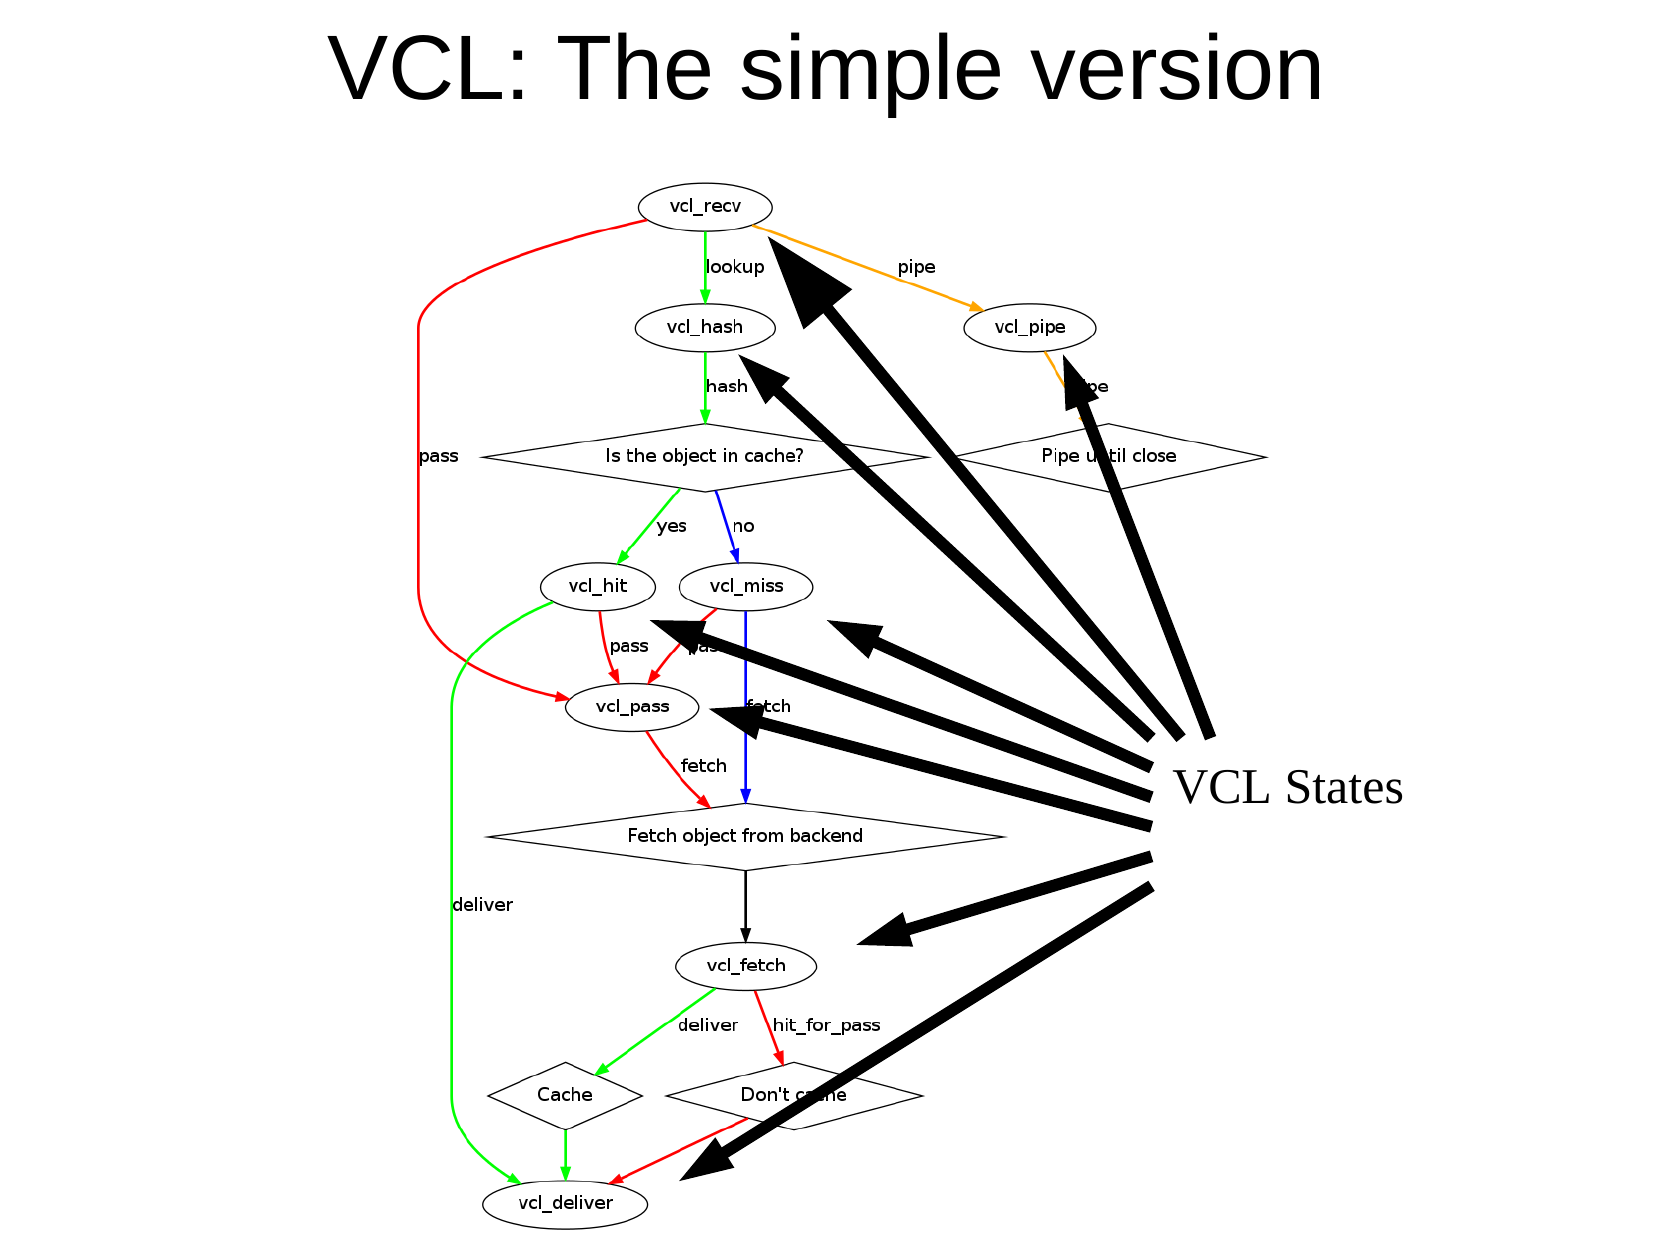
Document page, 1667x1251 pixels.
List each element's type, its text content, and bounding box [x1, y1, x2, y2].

text_box VCL States [1151, 740, 1536, 827]
title VCL: The simple version [119, 0, 1536, 208]
picture [413, 208, 1270, 1234]
